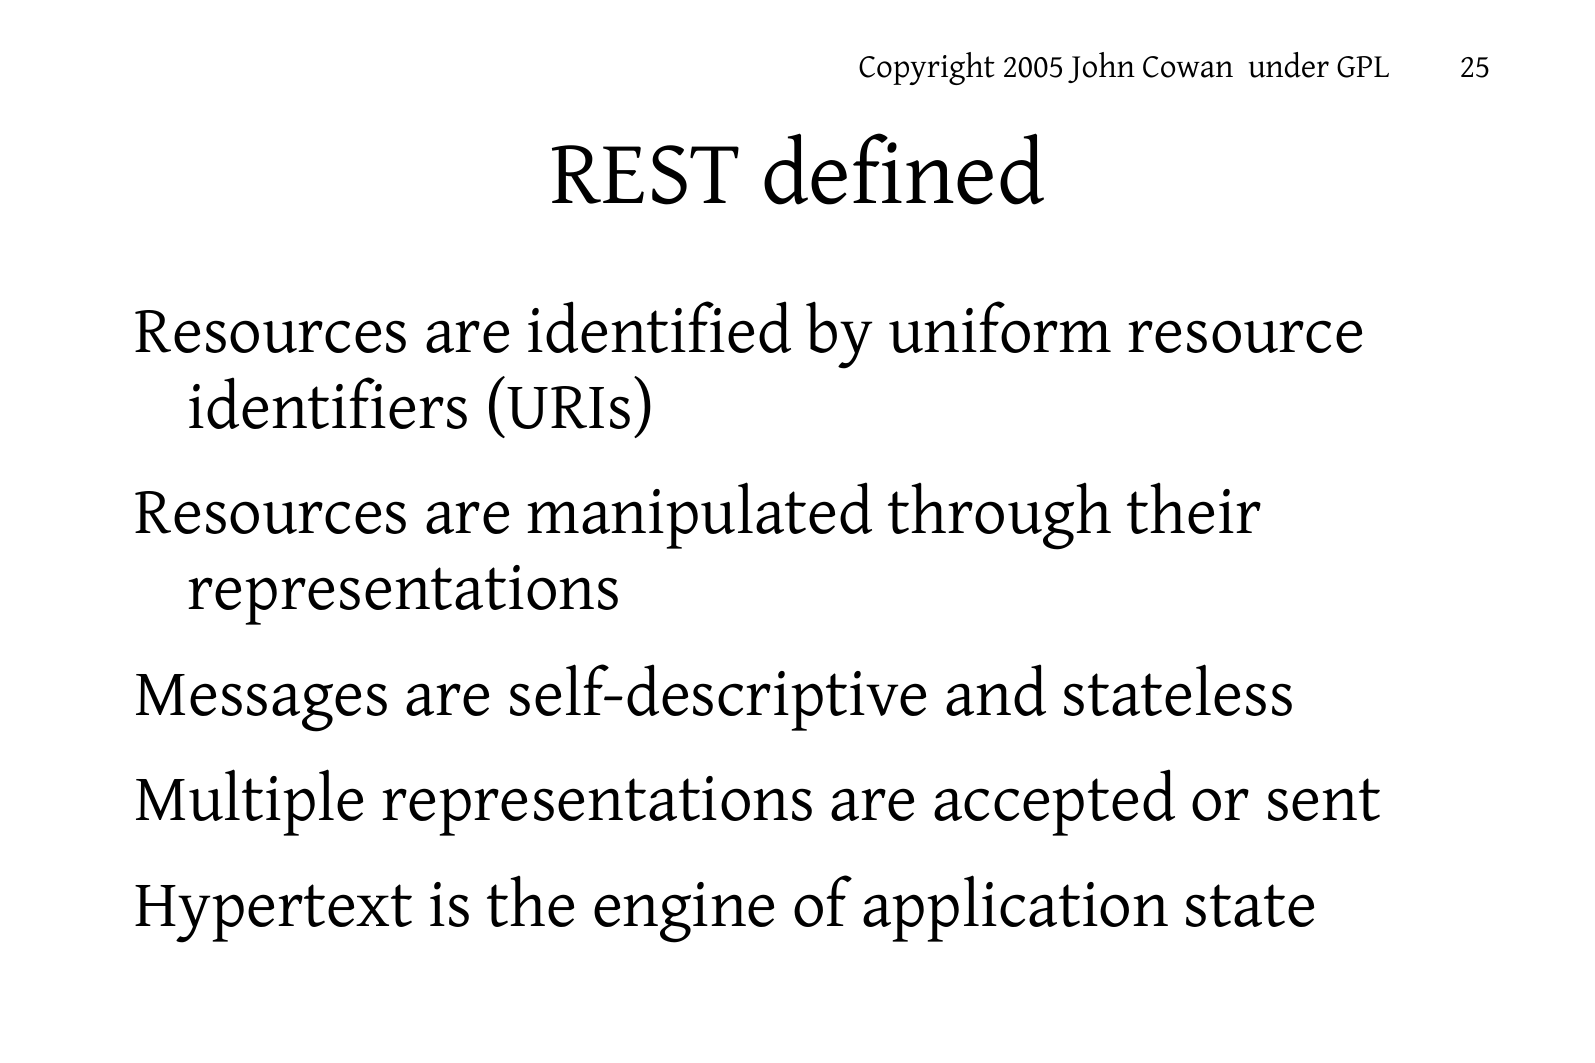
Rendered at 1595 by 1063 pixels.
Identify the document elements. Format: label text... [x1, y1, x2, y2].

list Resources are identified by uniform resource identifiers (URIs) Resources are manipulated through their representations Messages are self-descriptive and stateless Multiple representations are accepted or sent Hypertext is the engine of application state [117, 295, 1479, 1063]
title REST defined [117, 88, 1479, 266]
